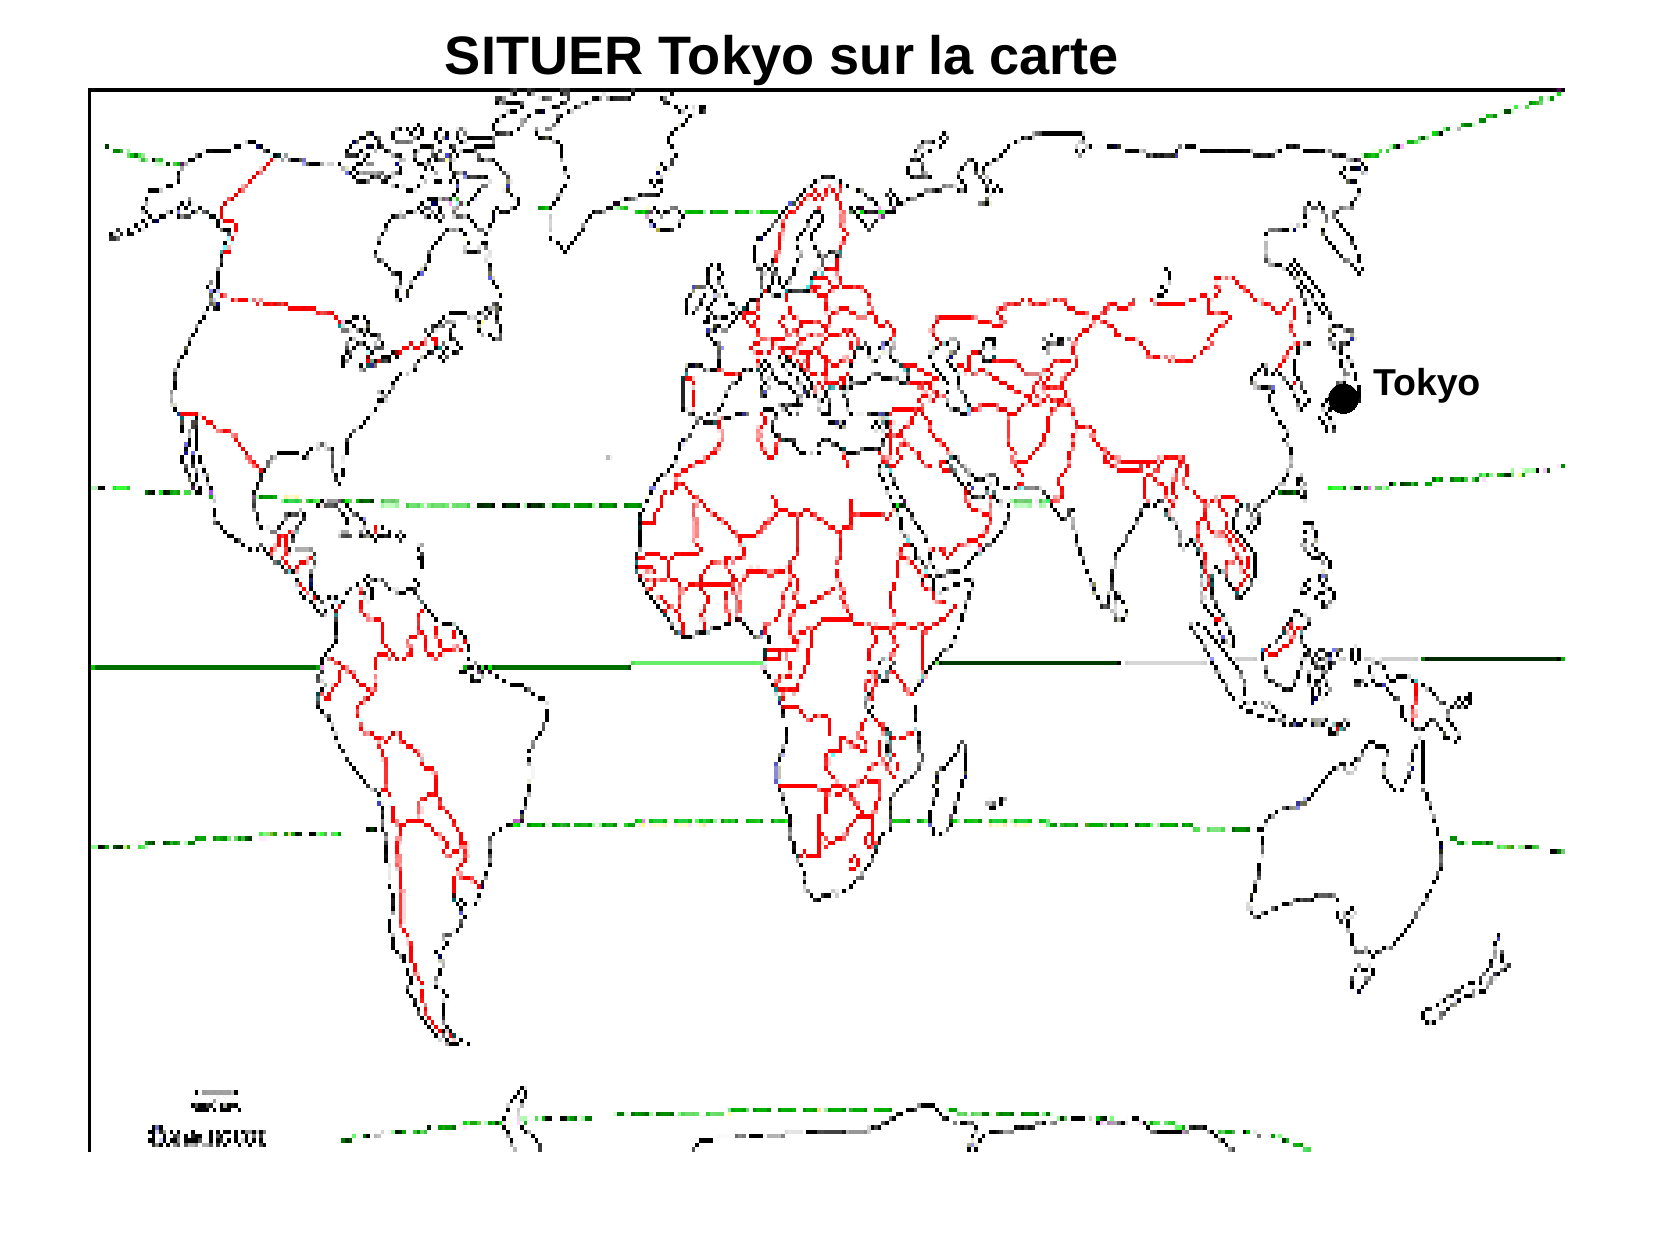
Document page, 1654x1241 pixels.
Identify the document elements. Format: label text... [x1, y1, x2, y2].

text_box Tokyo [1358, 354, 1595, 413]
text_box [1328, 383, 1358, 414]
picture [88, 88, 1565, 1152]
text_box SITUER Tokyo sur la carte [295, 18, 1270, 95]
